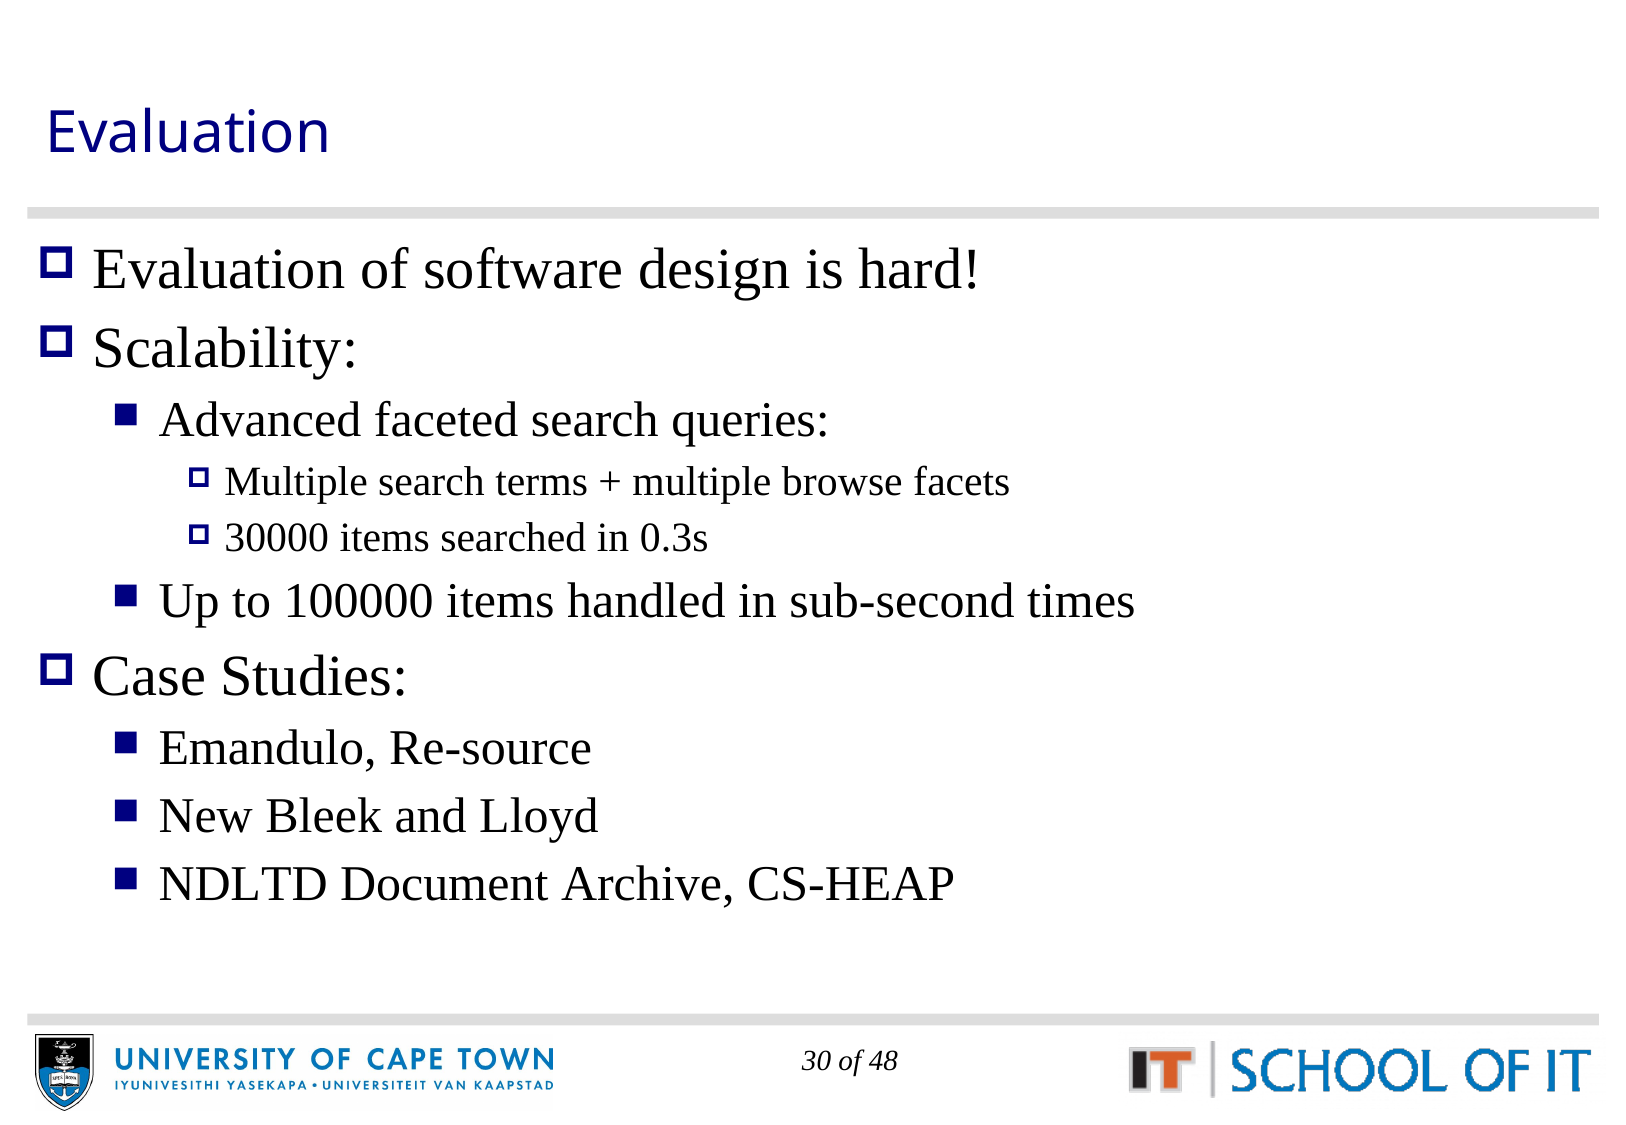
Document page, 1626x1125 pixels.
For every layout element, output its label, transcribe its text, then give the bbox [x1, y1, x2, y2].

picture [35, 1034, 553, 1111]
picture [1118, 1030, 1606, 1109]
list Evaluation of software design is hard! Scalability: Advanced faceted search queries: Multiple search terms + multiple browse facets 30000 items searched in 0.3s Up to 100000 items handled in sub-second times Case Studies: Emandulo, Re-source New Bleek and Lloyd NDLTD Document Archive, CS-HEAP [36, 236, 1579, 998]
title Evaluation [45, 66, 1583, 194]
